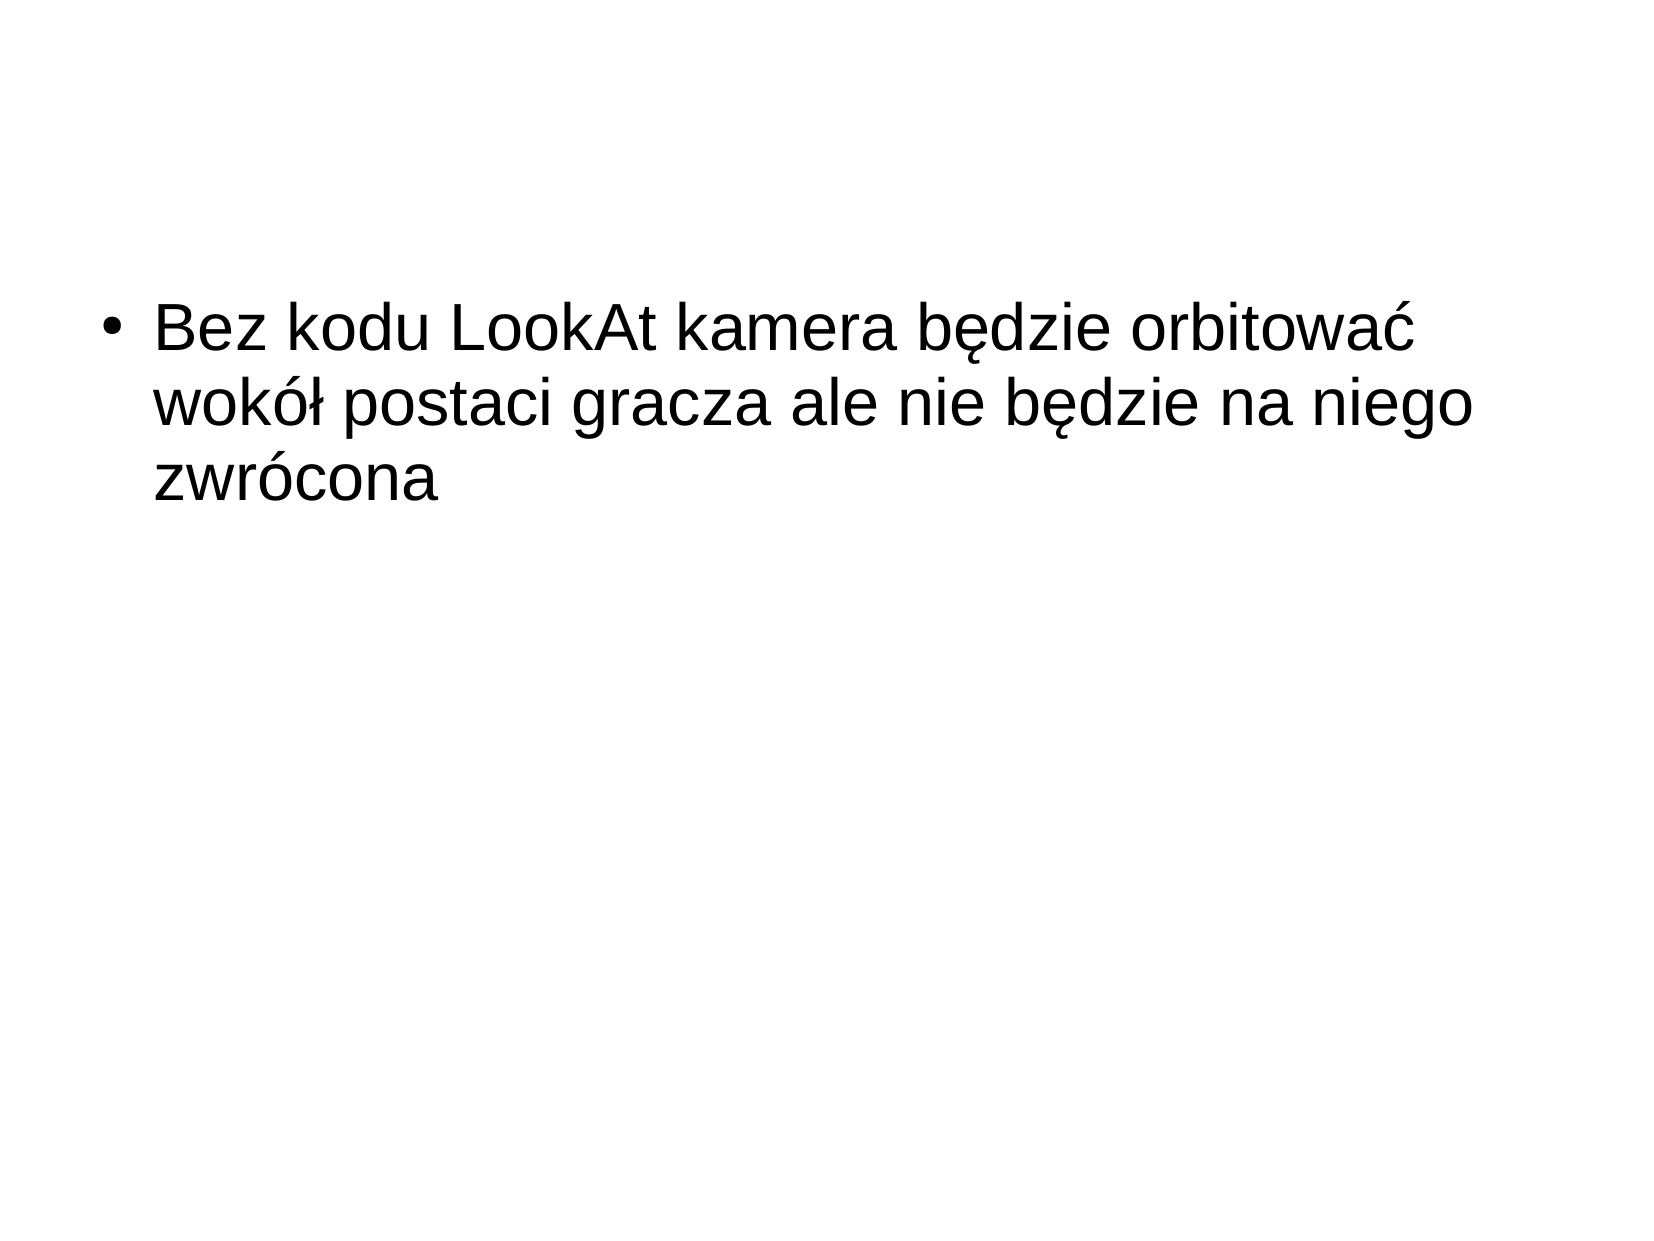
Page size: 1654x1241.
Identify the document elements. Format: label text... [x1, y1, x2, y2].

list Bez kodu LookAt kamera będzie orbitować wokół postaci gracza ale nie będzie na niego zwrócona [82, 290, 1571, 1010]
